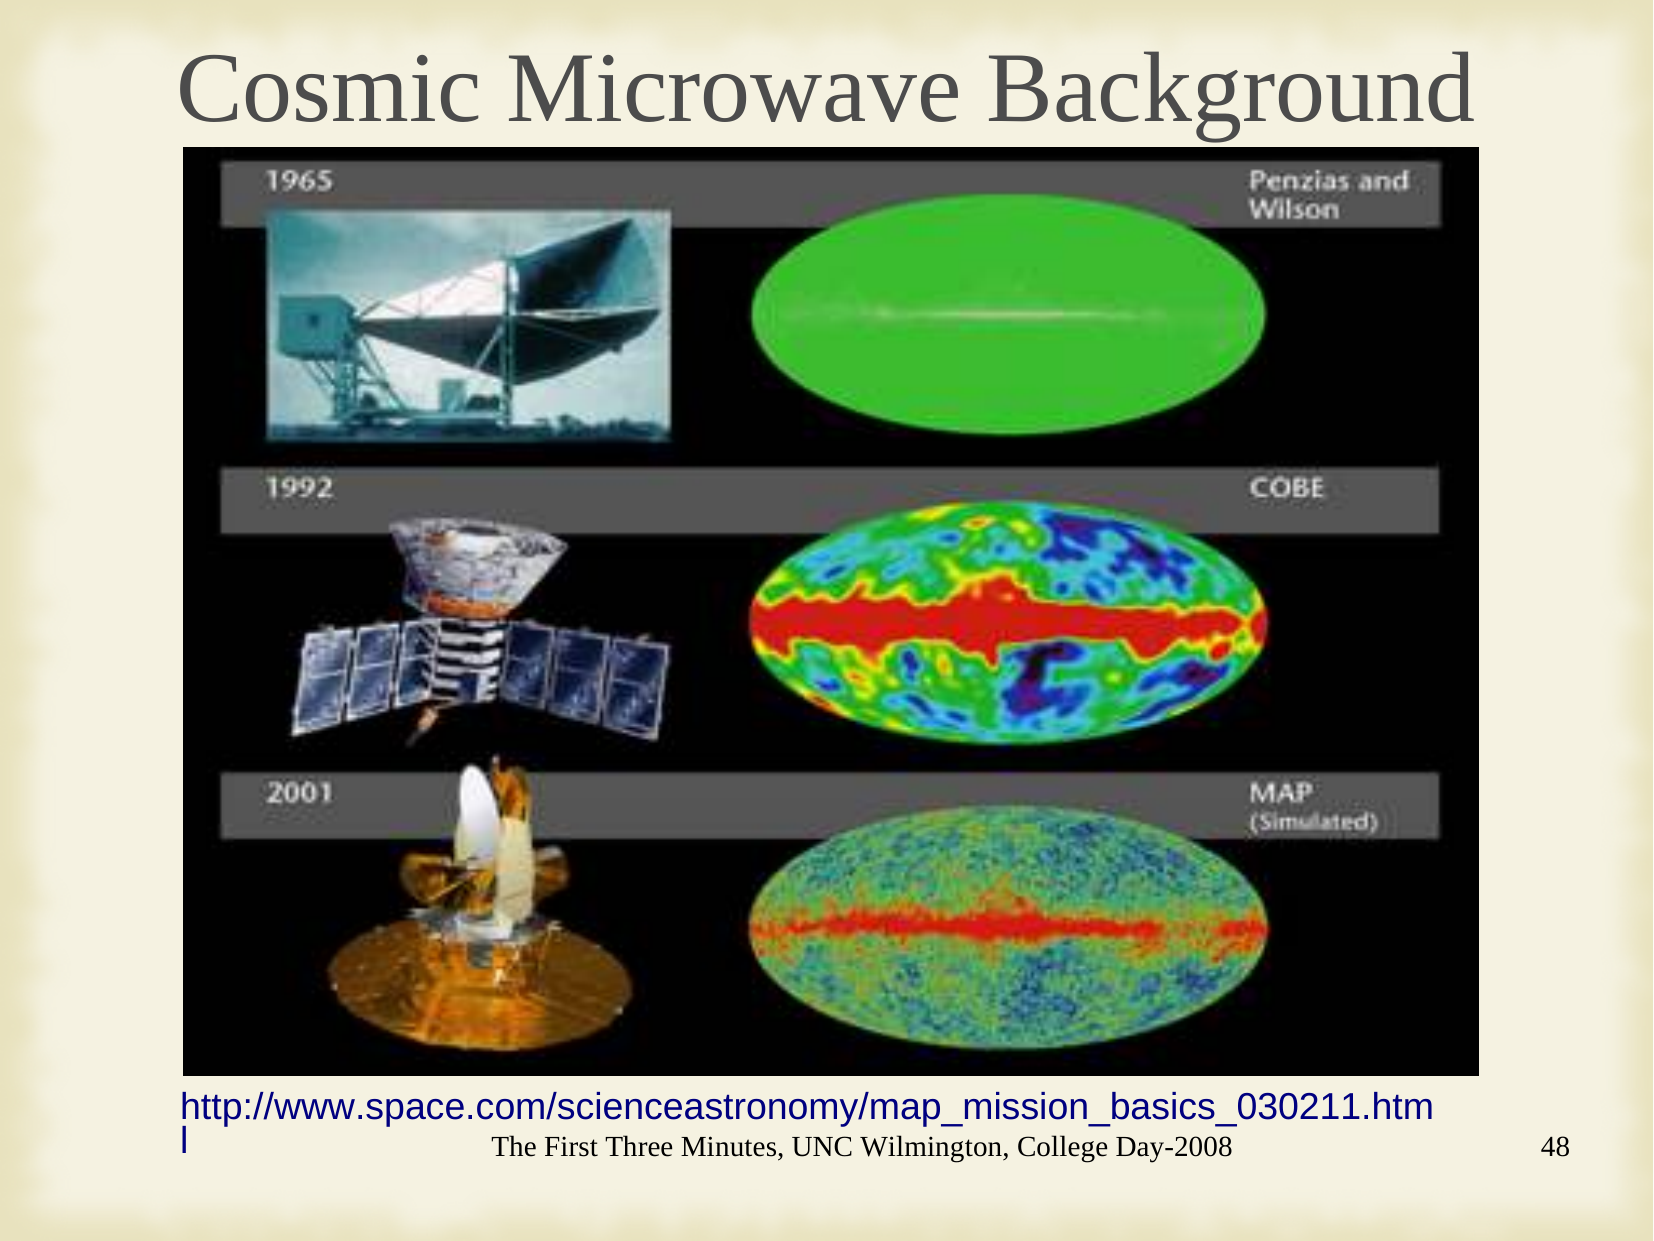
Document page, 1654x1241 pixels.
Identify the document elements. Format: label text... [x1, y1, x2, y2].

text_box http://www.space.com/scienceastronomy/map_mission_basics_030211.html [165, 1077, 1455, 1135]
title Cosmic Microwave Background [82, 0, 1571, 185]
picture [0, 0, 1654, 1241]
